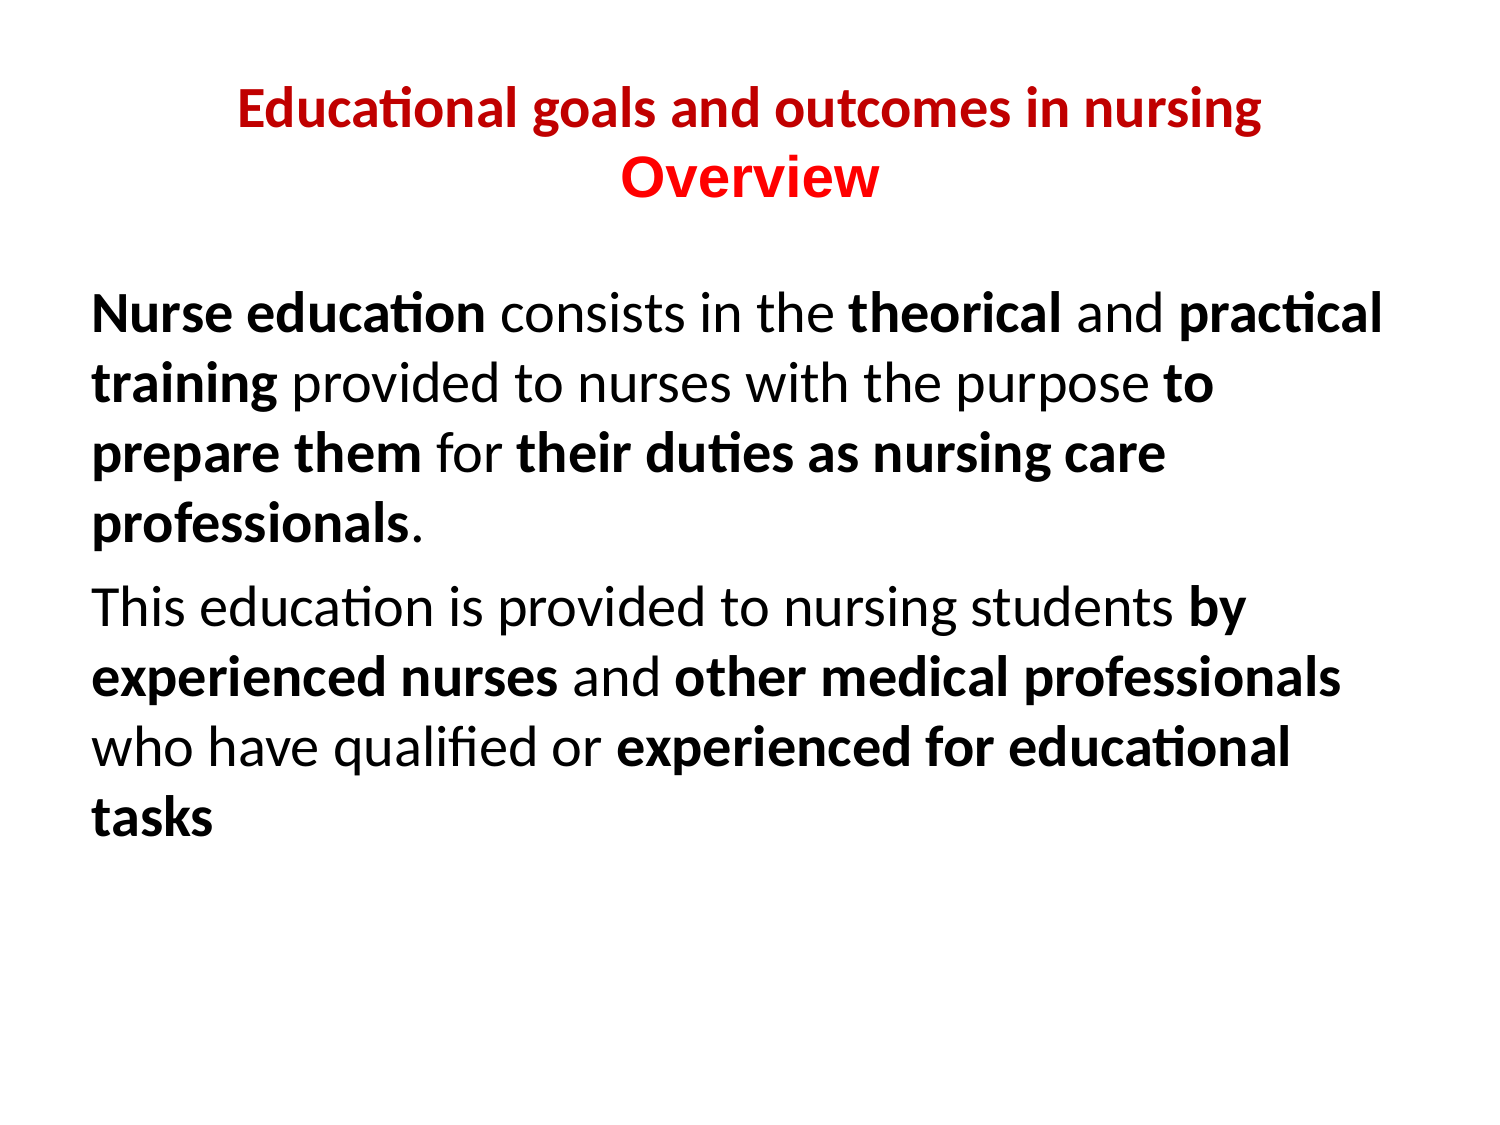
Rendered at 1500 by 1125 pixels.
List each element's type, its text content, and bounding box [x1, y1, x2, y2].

title Educational goals and outcomes in nursing Overview [75, 45, 1425, 233]
list Nurse education consists in the theorical and practical training provided to nurses with the purpose to prepare them for their duties as nursing care professionals. This education is provided to nursing students by experienced nurses and other medical professionals who have qualified or experienced for educational tasks [76, 267, 1427, 1010]
